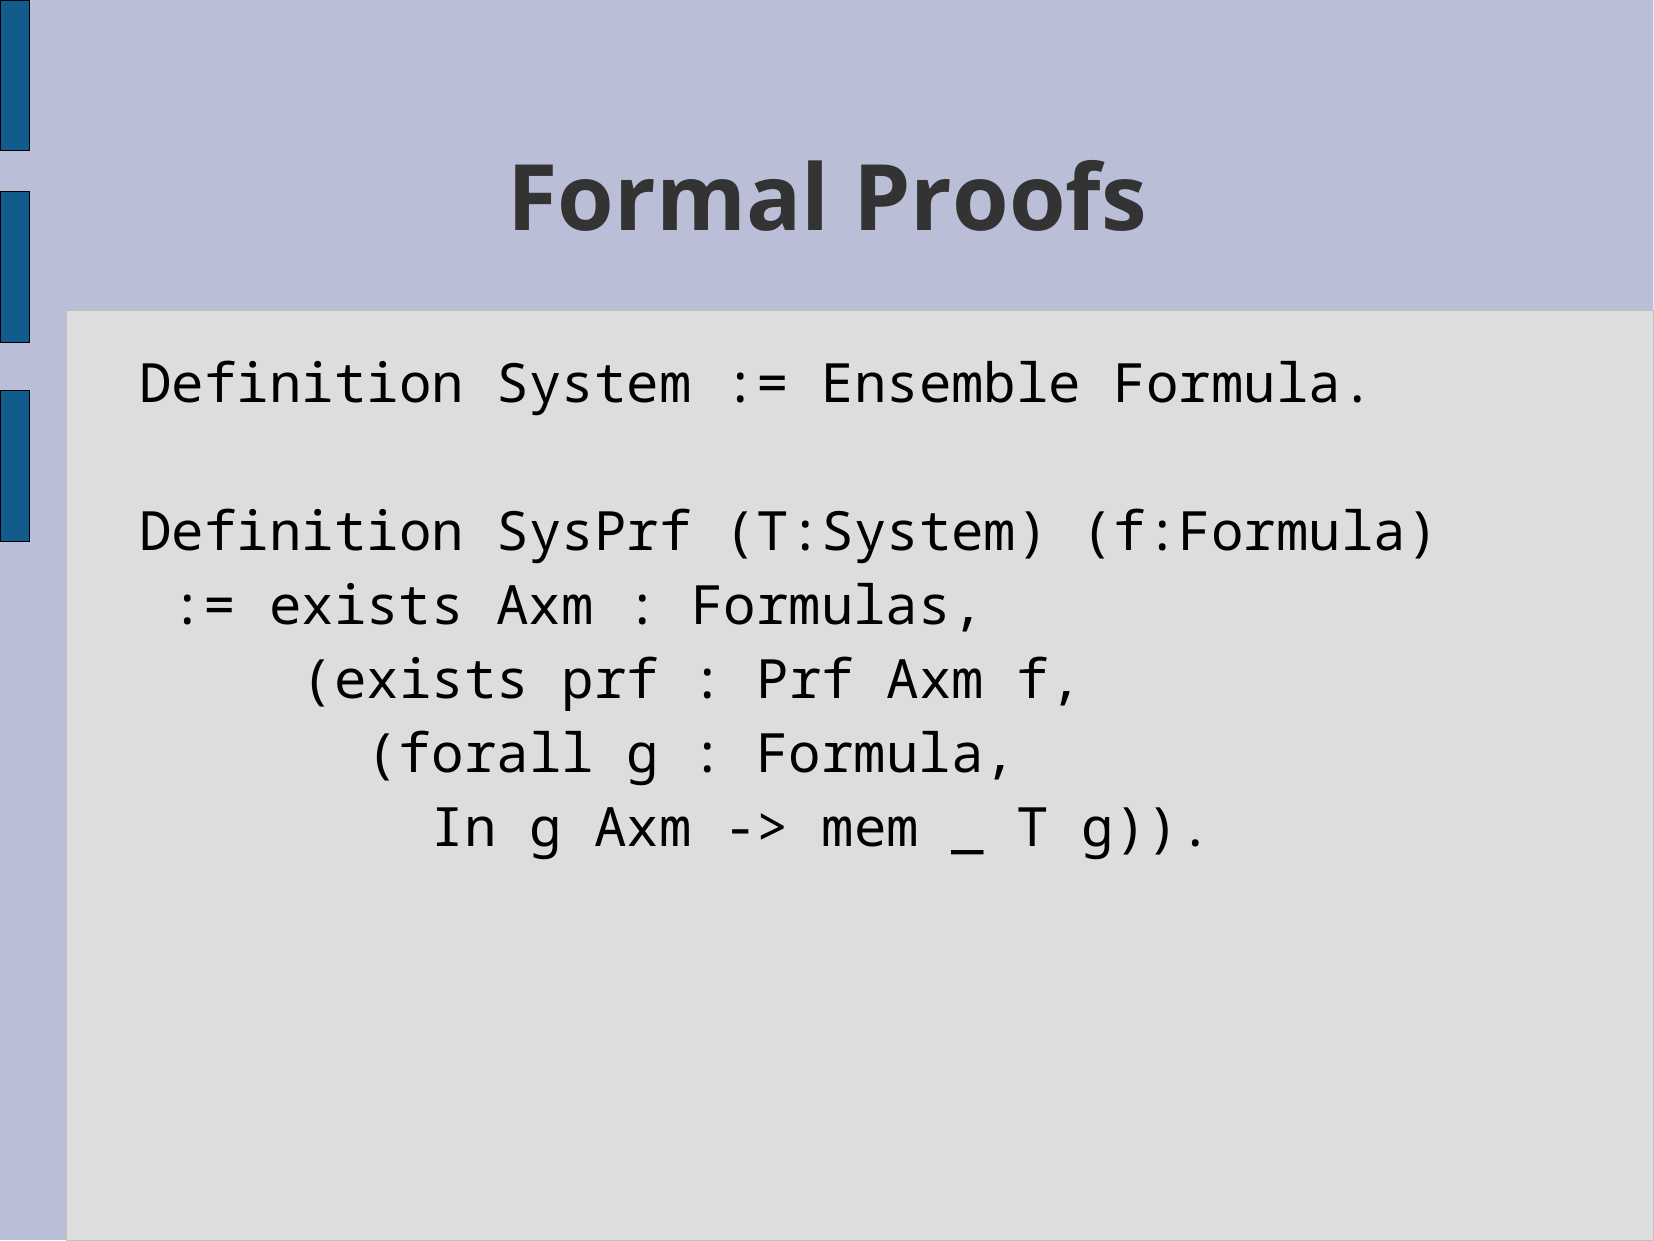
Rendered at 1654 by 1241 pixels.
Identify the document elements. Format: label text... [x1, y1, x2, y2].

list Definition System := Ensemble Formula. Definition SysPrf (T:System) (f:Formula) := exists Axm : Formulas, (exists prf : Prf Axm f, (forall g : Formula, In g Axm -> mem _ T g)). [121, 344, 1534, 903]
title Formal Proofs [121, 91, 1534, 299]
